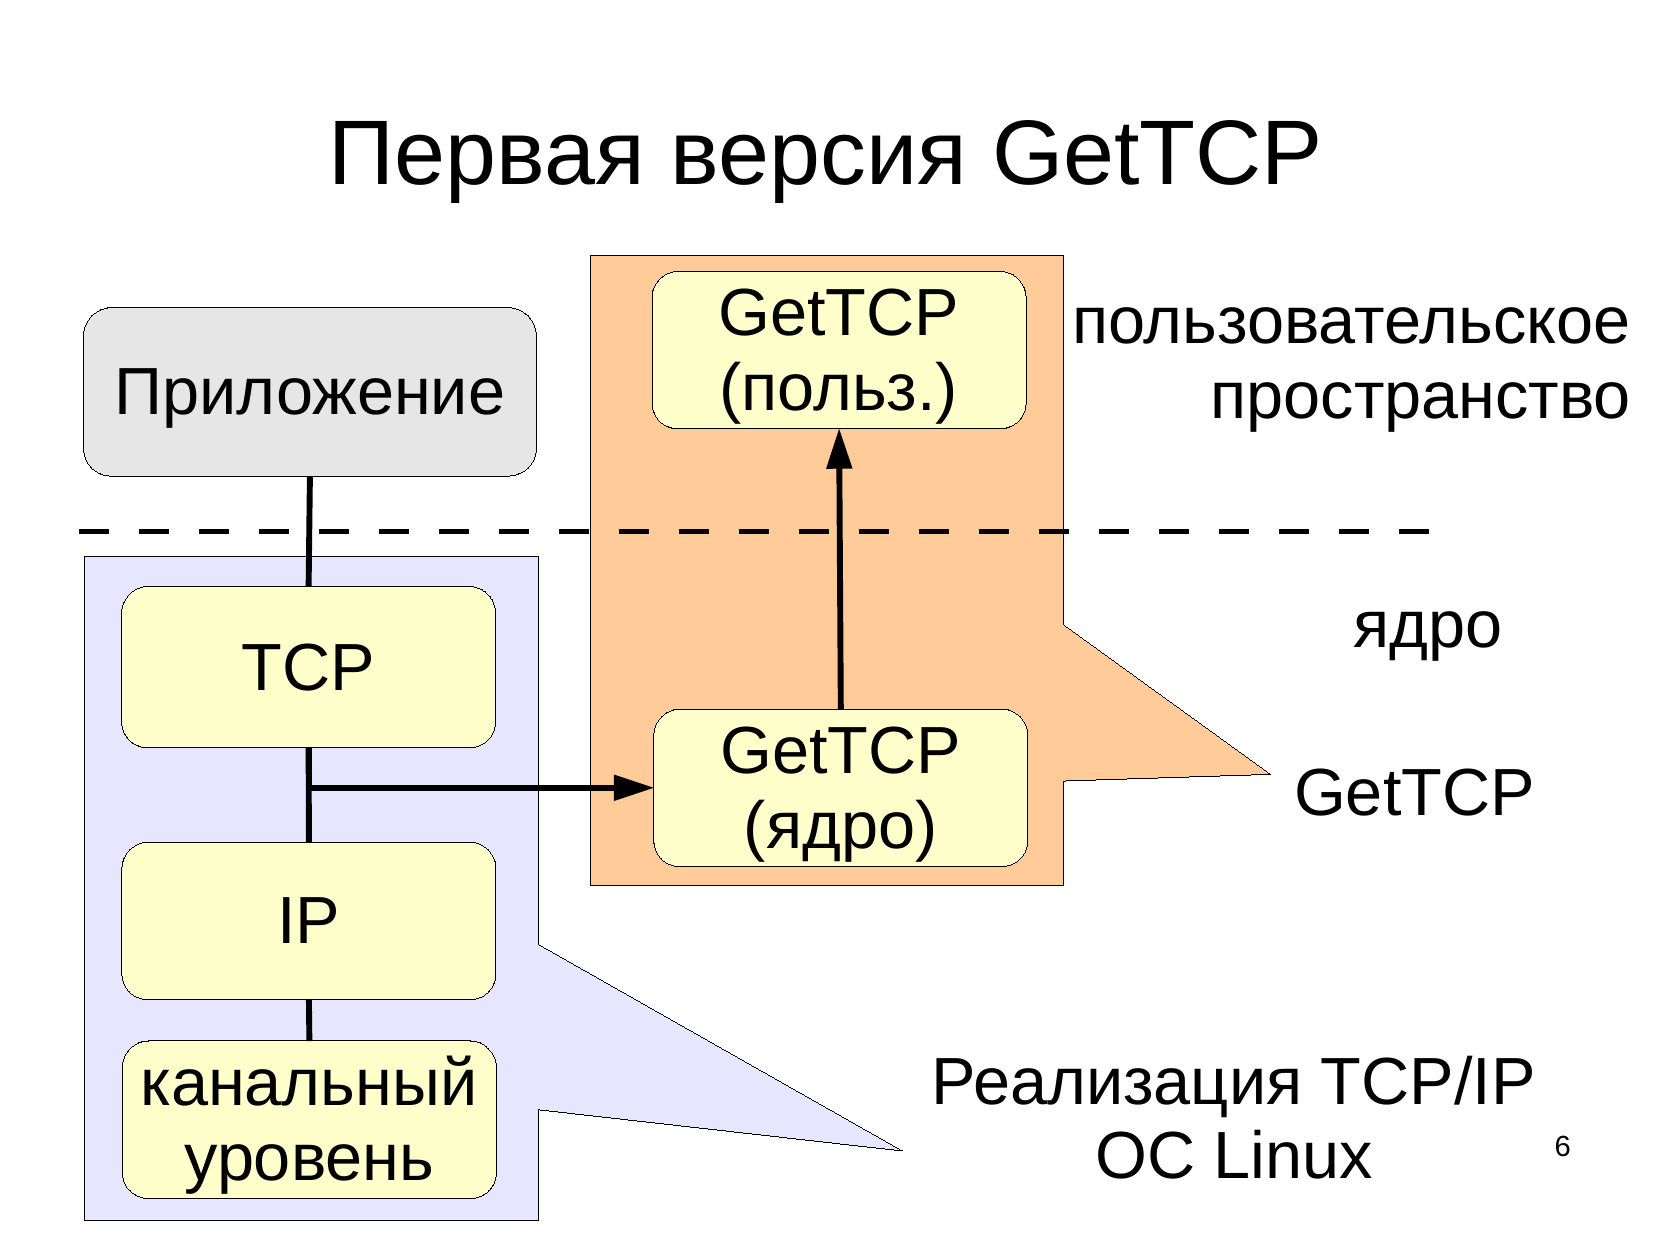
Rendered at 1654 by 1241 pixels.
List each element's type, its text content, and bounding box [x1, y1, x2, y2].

text_box пользовательское пространство [1057, 275, 1647, 440]
text_box [312, 556, 539, 785]
title Первая версия GetTCP [82, 49, 1571, 257]
text_box IP [121, 842, 496, 1000]
text_box Реализация TCP/IP ОС Linux [917, 1036, 1552, 1201]
text_box GetTCP [1279, 747, 1551, 838]
text_box канальный уровень [122, 1040, 497, 1199]
text_box [590, 257, 1271, 886]
text_box ядро [1338, 579, 1518, 670]
text_box TCP [121, 586, 496, 748]
text_box Приложение [83, 307, 537, 477]
text_box [216, 354, 247, 425]
text_box GetTCP (ядро) [653, 709, 1028, 867]
text_box [84, 556, 903, 1221]
text_box GetTCP (польз.) [652, 271, 1027, 429]
